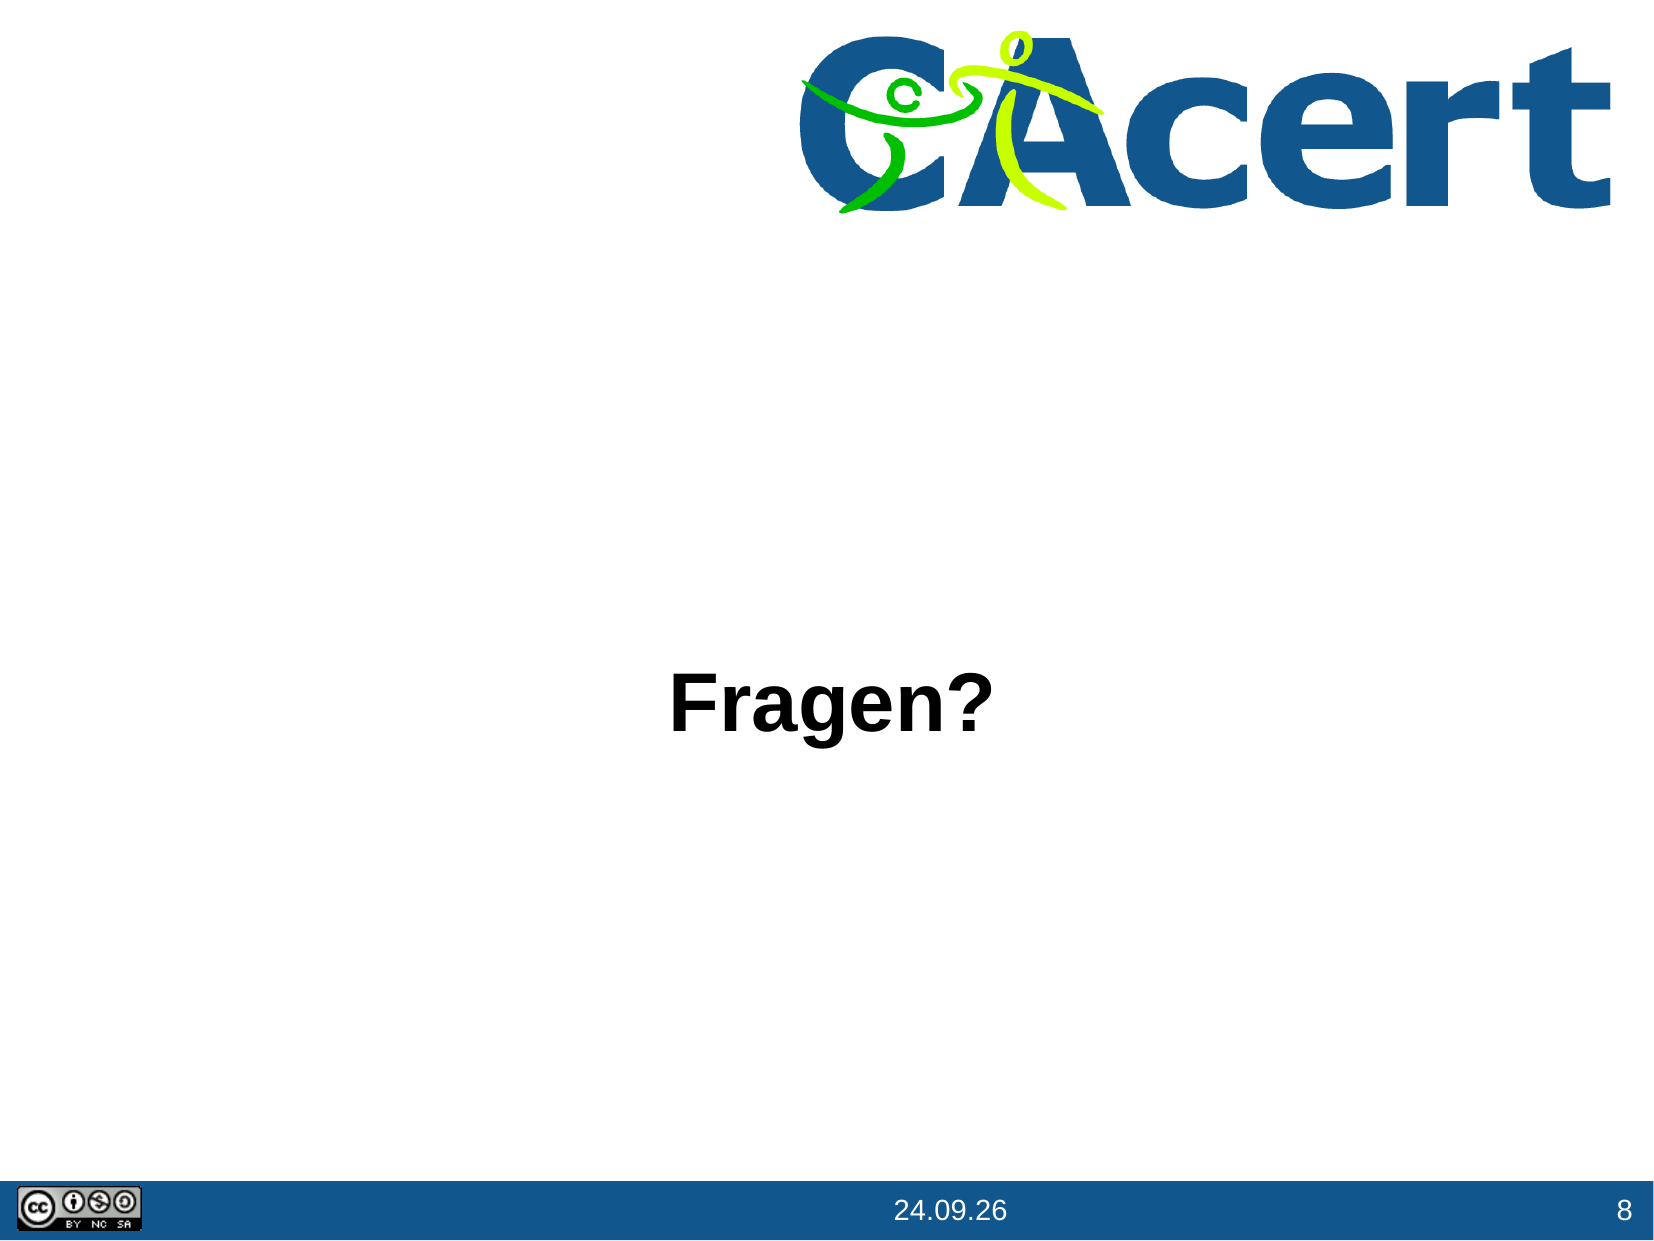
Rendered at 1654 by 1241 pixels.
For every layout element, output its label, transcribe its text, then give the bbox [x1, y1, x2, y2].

picture [797, 27, 1613, 215]
picture [17, 1186, 142, 1231]
title Fragen? [88, 265, 1577, 1140]
